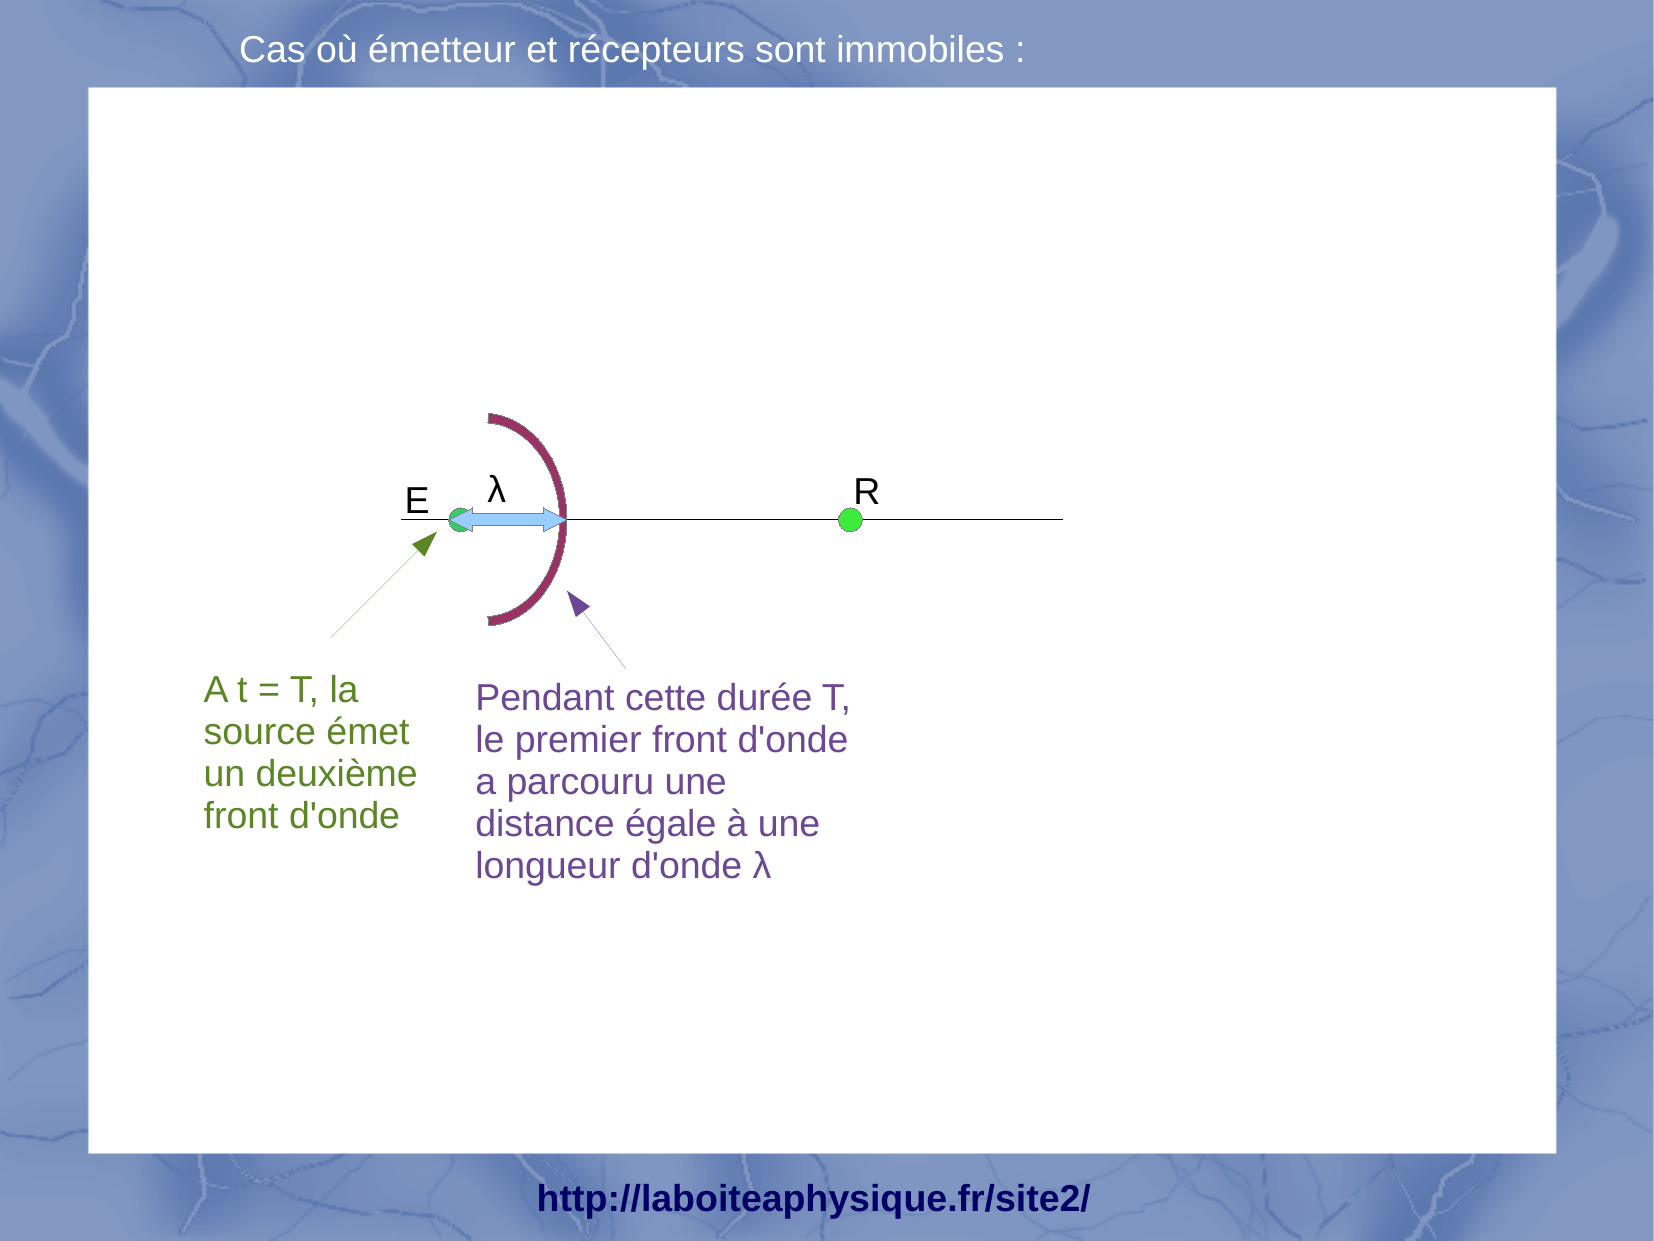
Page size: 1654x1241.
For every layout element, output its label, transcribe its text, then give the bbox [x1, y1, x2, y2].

text_box R [838, 462, 886, 520]
text_box A t = T, la source émet un deuxième front d'onde [188, 661, 473, 845]
text_box http://laboiteaphysique.fr/site2/ [527, 1170, 1112, 1241]
picture [0, 0, 1654, 1241]
text_box λ [472, 460, 532, 518]
text_box Pendant cette durée T, le premier front d'onde a parcouru une distance égale à une longueur d'onde λ [460, 668, 886, 894]
text_box E [389, 472, 438, 530]
text_box [448, 413, 567, 626]
text_box [838, 507, 863, 532]
text_box Cas où émetteur et récepteurs sont immobiles : [224, 21, 1193, 79]
